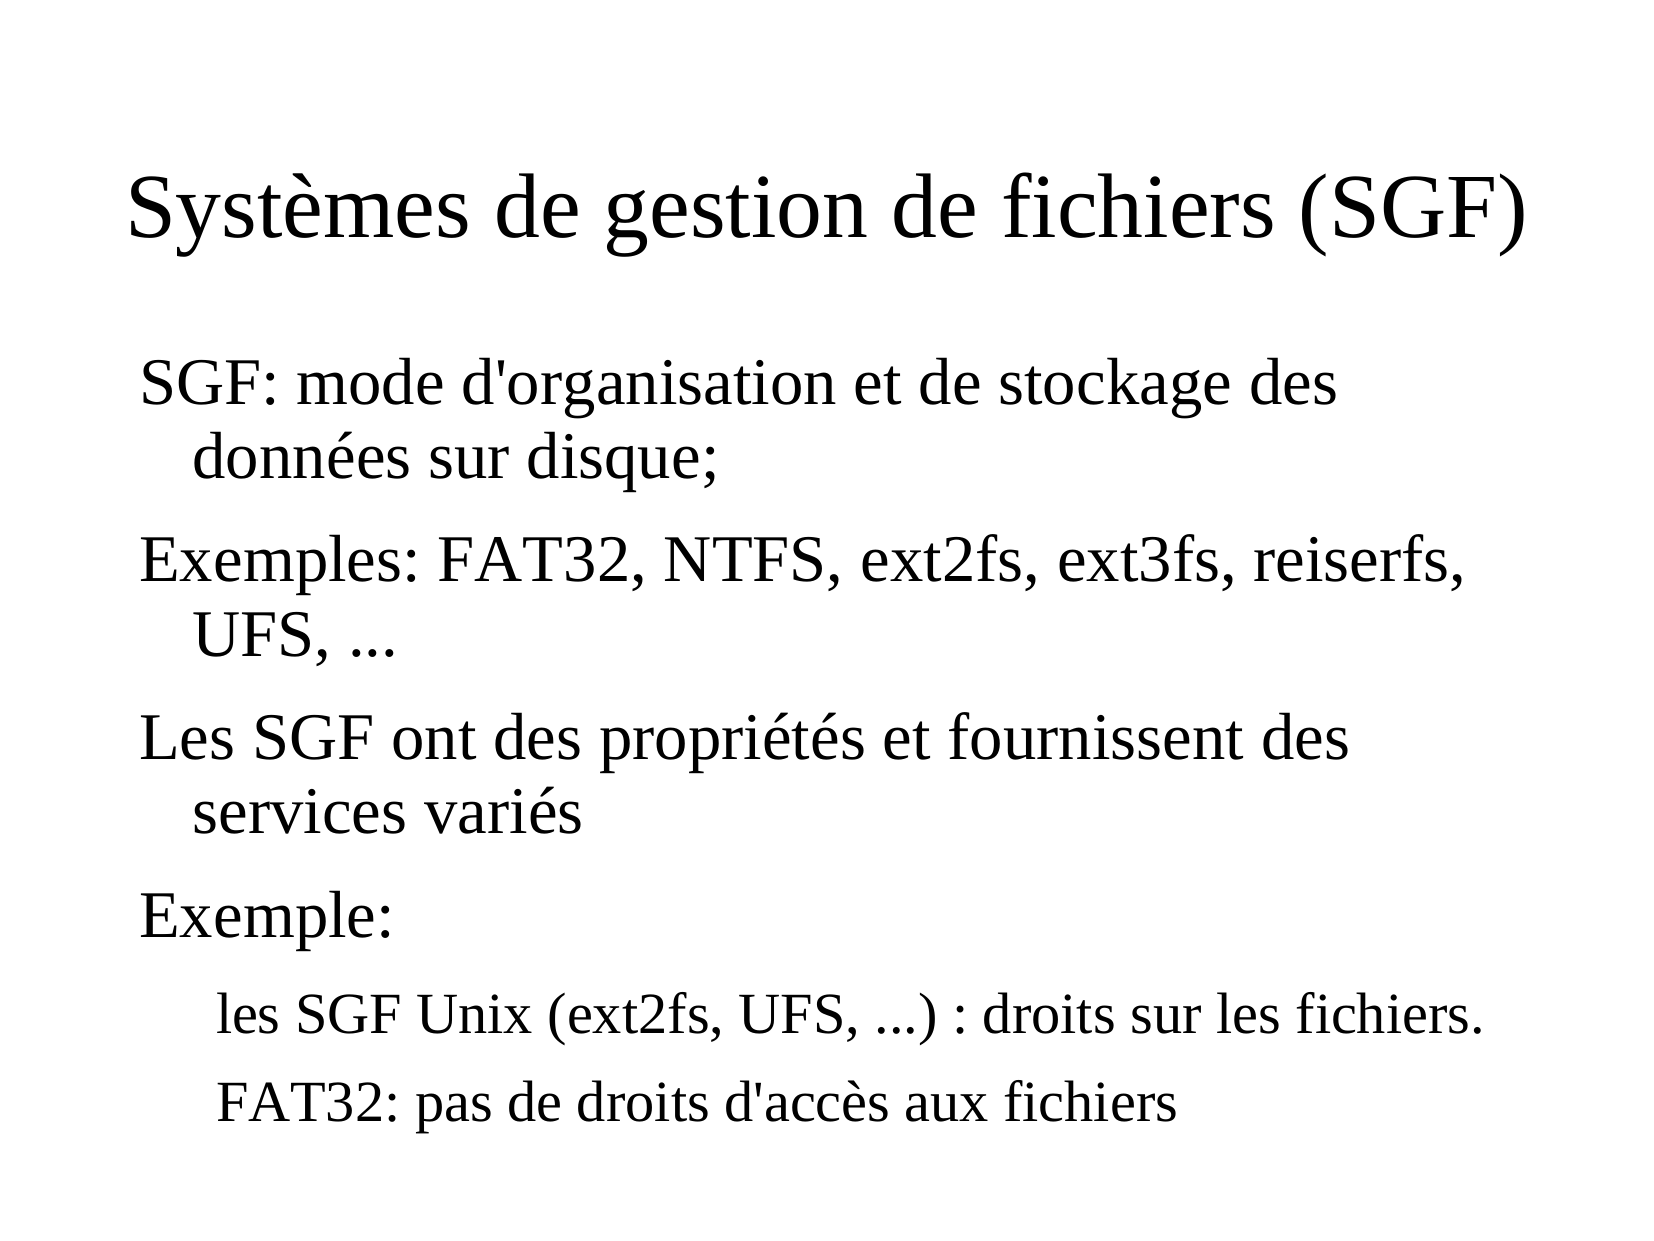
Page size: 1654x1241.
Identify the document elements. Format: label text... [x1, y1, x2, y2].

list SGF: mode d'organisation et de stockage des données sur disque; Exemples: FAT32, NTFS, ext2fs, ext3fs, reiserfs, UFS, ... Les SGF ont des propriétés et fournissent des services variés Exemple: les SGF Unix (ext2fs, UFS, ...) : droits sur les fichiers. FAT32: pas de droits d'accès aux fichiers [121, 344, 1534, 1136]
title Systèmes de gestion de fichiers (SGF) [121, 102, 1534, 311]
